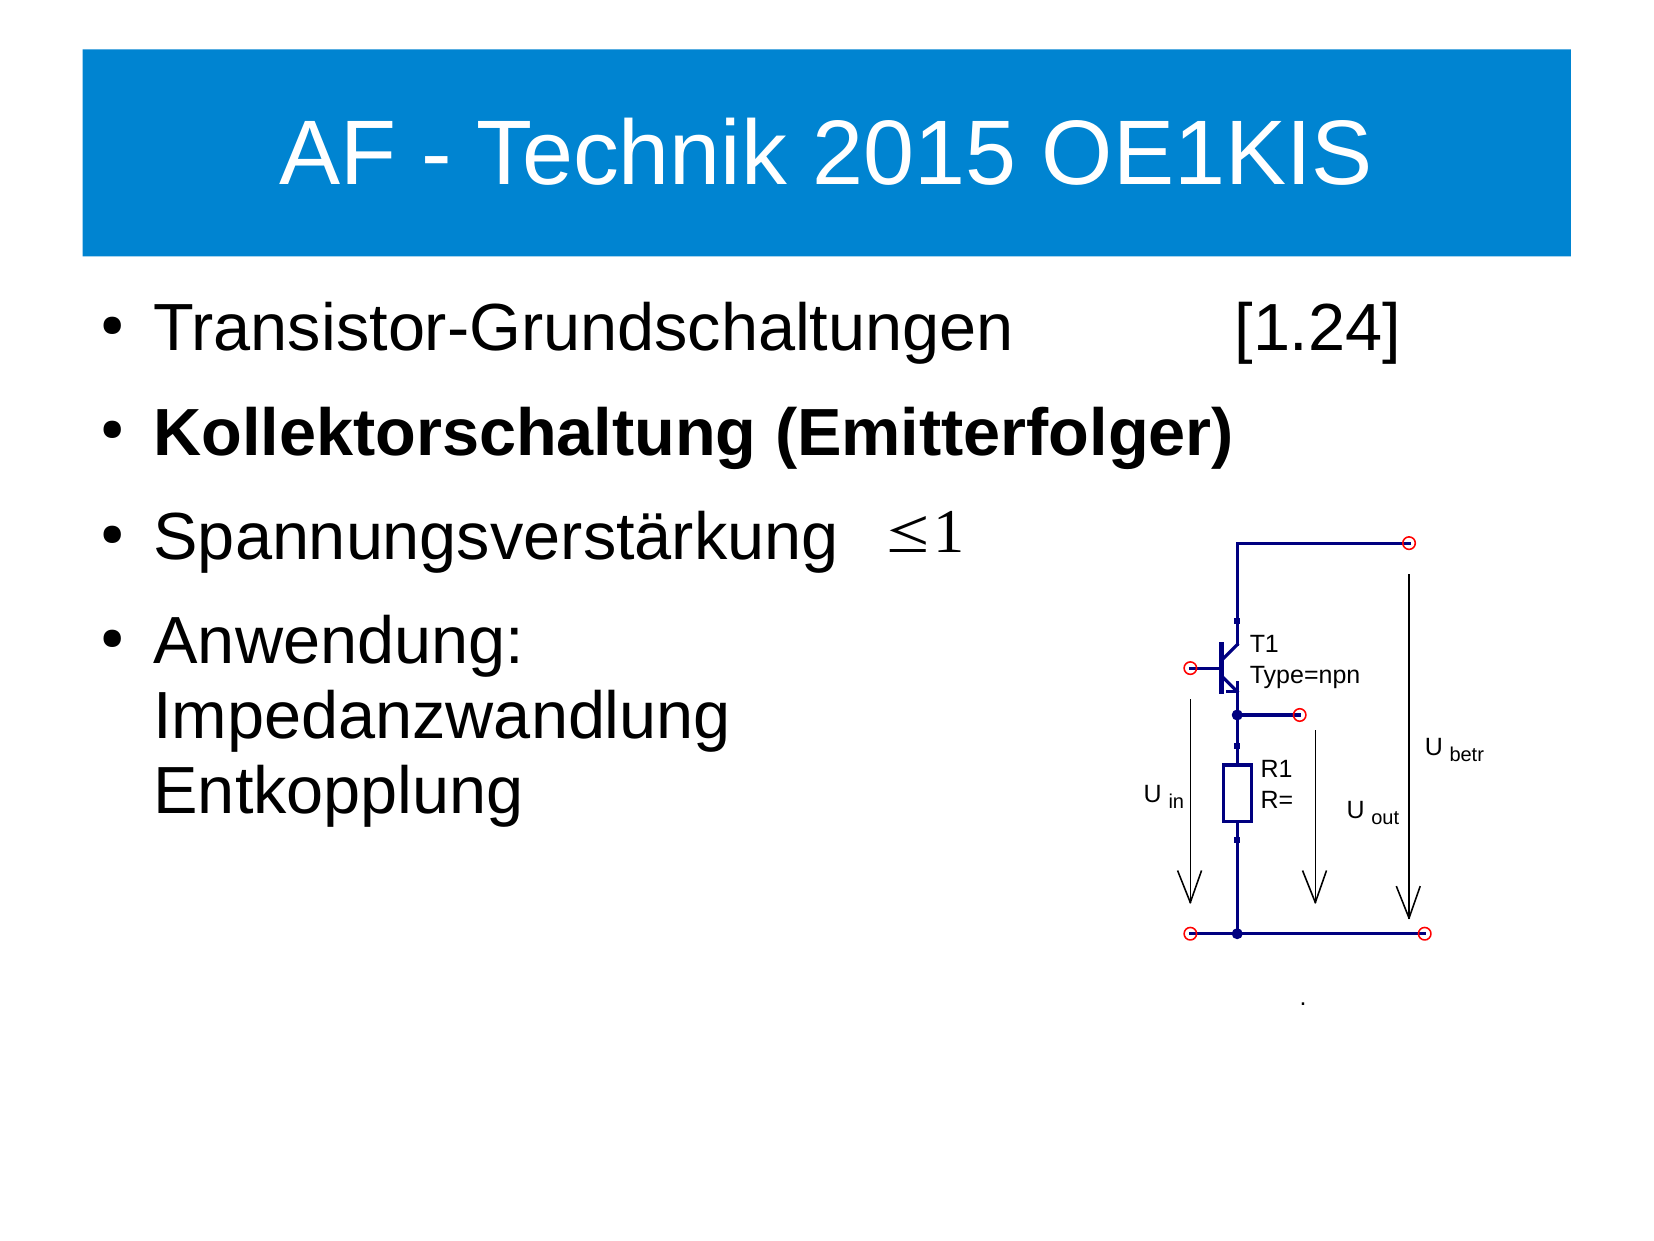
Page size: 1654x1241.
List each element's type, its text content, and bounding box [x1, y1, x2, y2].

title AF - Technik 2015 OE1KIS [82, 49, 1571, 257]
chart [850, 496, 971, 566]
picture [1120, 519, 1560, 1037]
list Transistor-Grundschaltungen [1.24] Kollektorschaltung (Emitterfolger) Spannungsverstärkung Anwendung: Impedanzwandlung Entkopplung [82, 290, 1571, 1010]
